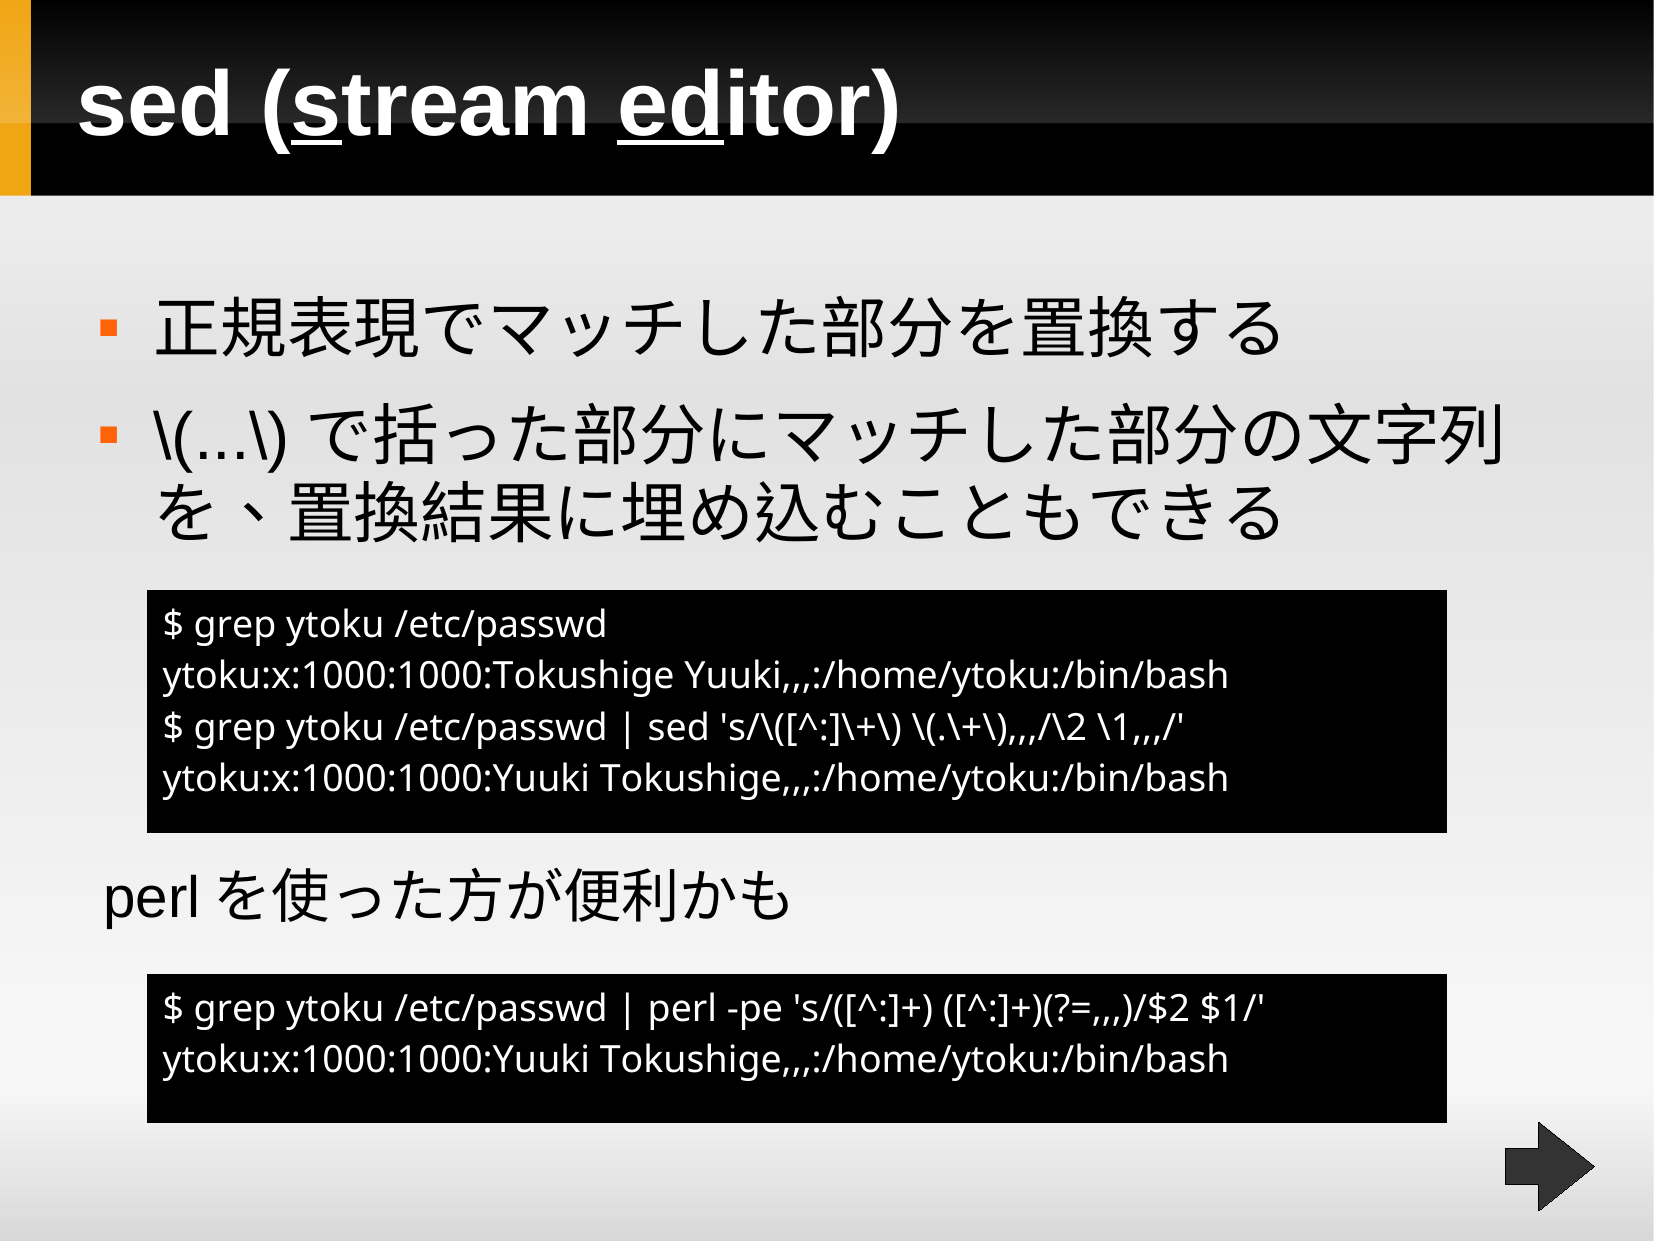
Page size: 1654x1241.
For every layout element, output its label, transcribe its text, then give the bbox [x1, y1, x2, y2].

picture [0, 0, 1654, 1241]
title sed (stream editor) [76, 7, 1565, 200]
list 正規表現でマッチした部分を置換する \(...\)で括った部分にマッチした部分の文字列を、置換結果に埋め込むこともできる [82, 290, 1571, 554]
text_box $ grep ytoku /etc/passwd | perl -pe 's/([^:]+) ([^:]+)(?=,,,)/$2 $1/' ytoku:x:1000:1000:Yuuki Tokushige,,,:/home/ytoku:/bin/bash [147, 974, 1447, 1123]
text_box $ grep ytoku /etc/passwd ytoku:x:1000:1000:Tokushige Yuuki,,,:/home/ytoku:/bin/bash $ grep ytoku /etc/passwd | sed 's/\([^:]\+\) \(.\+\),,,/\2 \1,,,/' ytoku:x:1000:1000:Yuuki Tokushige,,,:/home/ytoku:/bin/bash [147, 590, 1447, 833]
text_box [1505, 1122, 1595, 1211]
text_box perlを使った方が便利かも [88, 856, 1123, 939]
